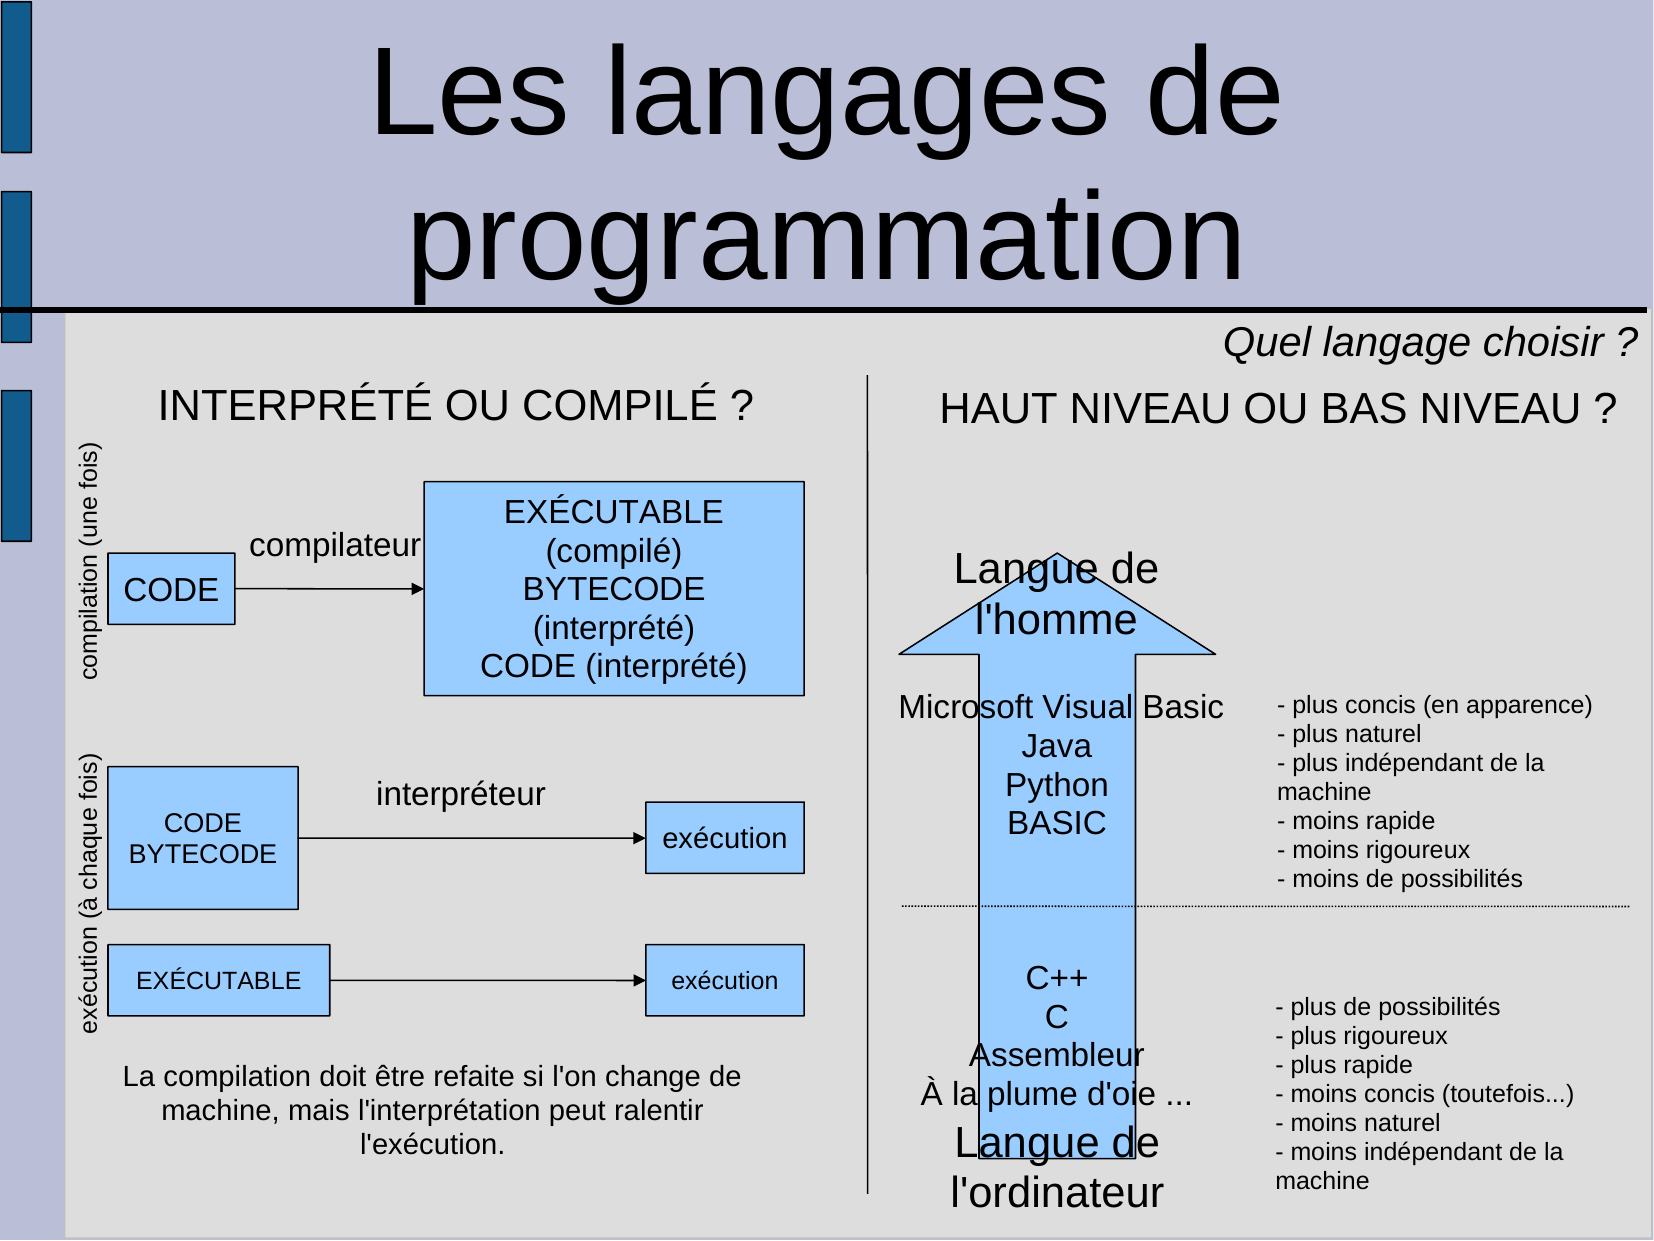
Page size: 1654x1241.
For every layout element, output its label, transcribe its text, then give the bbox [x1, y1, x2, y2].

text_box Les langages de programmation [0, 8, 1654, 309]
text_box - plus de possibilités - plus rigoureux - plus rapide - moins concis (toutefois...) - moins naturel - moins indépendant de la machine [1260, 983, 1654, 1203]
text_box exécution [645, 944, 805, 1016]
text_box exécution (à chaque fois) [65, 658, 110, 1130]
text_box compilation (une fois) [65, 386, 110, 658]
text_box CODE BYTECODE [110, 766, 299, 910]
text_box EXÉCUTABLE (compilé) BYTECODE (interprété) CODE (interprété) [424, 481, 805, 696]
text_box EXÉCUTABLE [110, 944, 330, 1016]
text_box interpréteur [361, 766, 583, 820]
text_box Quel langage choisir ? [61, 309, 1654, 373]
text_box exécution [645, 802, 805, 874]
text_box - plus concis (en apparence) - plus naturel - plus indépendant de la machine - moins rapide - moins rigoureux - moins de possibilités [1262, 682, 1654, 901]
text_box HAUT NIVEAU OU BAS NIVEAU ? [867, 375, 1654, 441]
text_box [979, 849, 1136, 950]
text_box CODE [110, 553, 235, 625]
text_box La compilation doit être refaite si l'on change de machine, mais l'interprétation peut ralentir l'exécution. [108, 1051, 805, 1169]
text_box Microsoft Visual Basic Java Python BASIC [866, 680, 1248, 849]
text_box C++ C Assembleur À la plume d'oie ... [867, 950, 1247, 1120]
text_box Langue de l'ordinateur [867, 1108, 1248, 1225]
text_box Langue de l'homme [866, 535, 1247, 652]
text_box INTERPRÉTÉ OU COMPILÉ ? [44, 372, 868, 438]
text_box compilateur [234, 517, 457, 571]
text_box [898, 652, 1216, 680]
